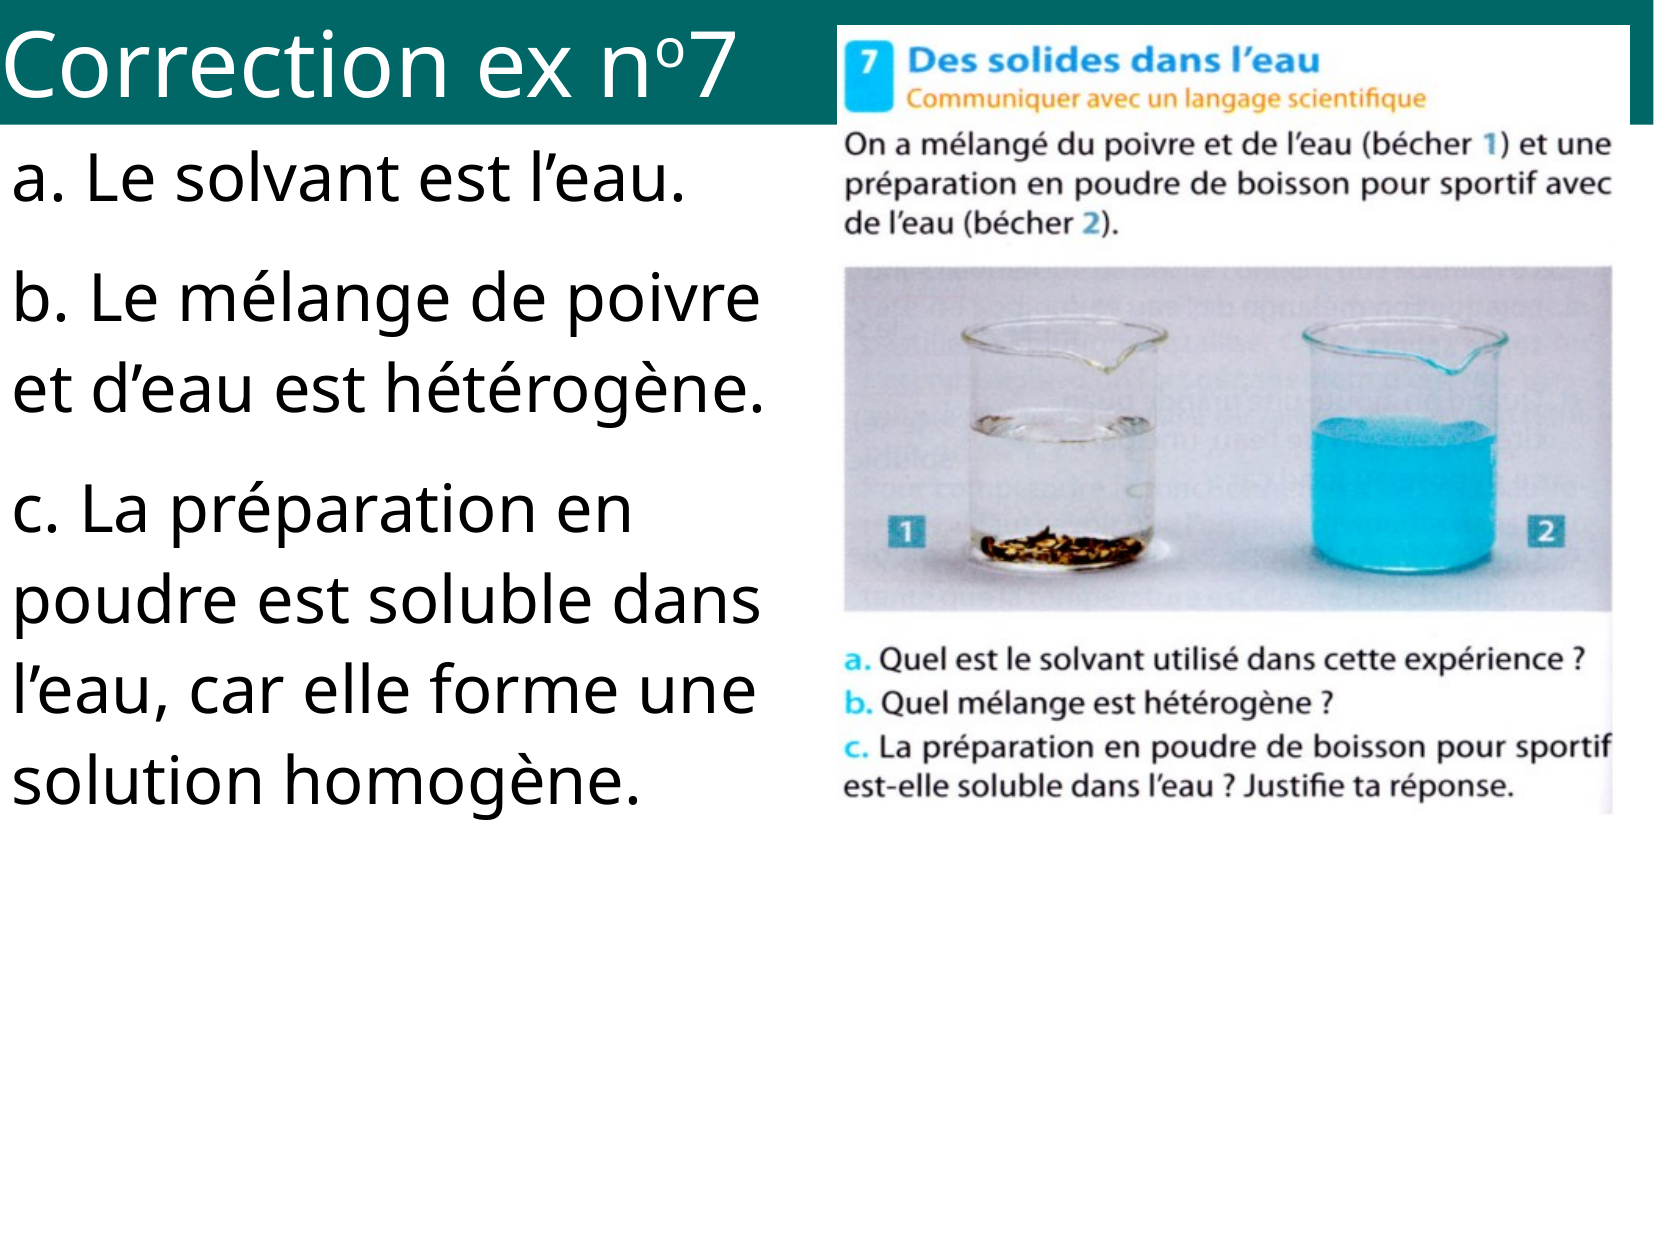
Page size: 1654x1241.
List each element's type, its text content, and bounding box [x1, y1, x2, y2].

title Correction ex no7 [0, 8, 1654, 116]
list a. Le solvant est l’eau. b. Le mélange de poivre et d’eau est hétérogène. c. La préparation en poudre est soluble dans l’eau, car elle forme une solution homogène. [11, 129, 1642, 1229]
picture [837, 25, 1630, 815]
